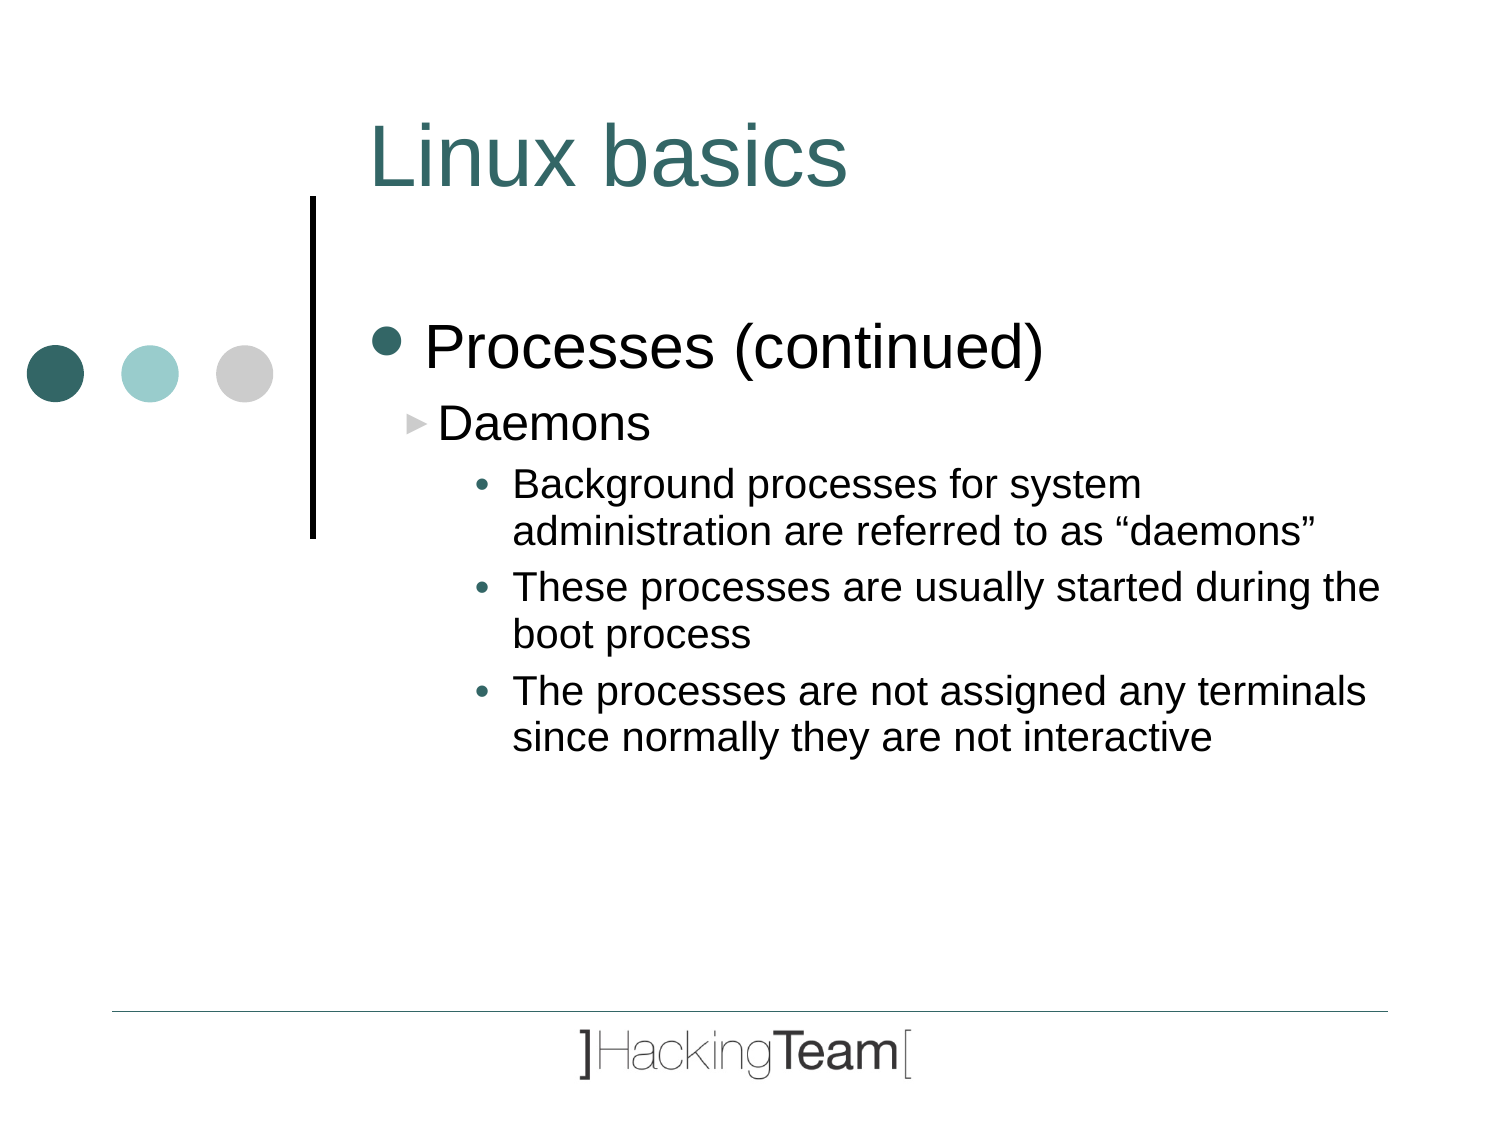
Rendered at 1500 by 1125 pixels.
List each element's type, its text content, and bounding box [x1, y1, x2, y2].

title Linux basics [249, 38, 1401, 275]
list Processes (continued) Daemons Background processes for system administration are referred to as “daemons” These processes are usually started during the boot process The processes are not assigned any terminals since normally they are not interactive [249, 312, 1401, 1041]
picture [574, 1041, 916, 1084]
